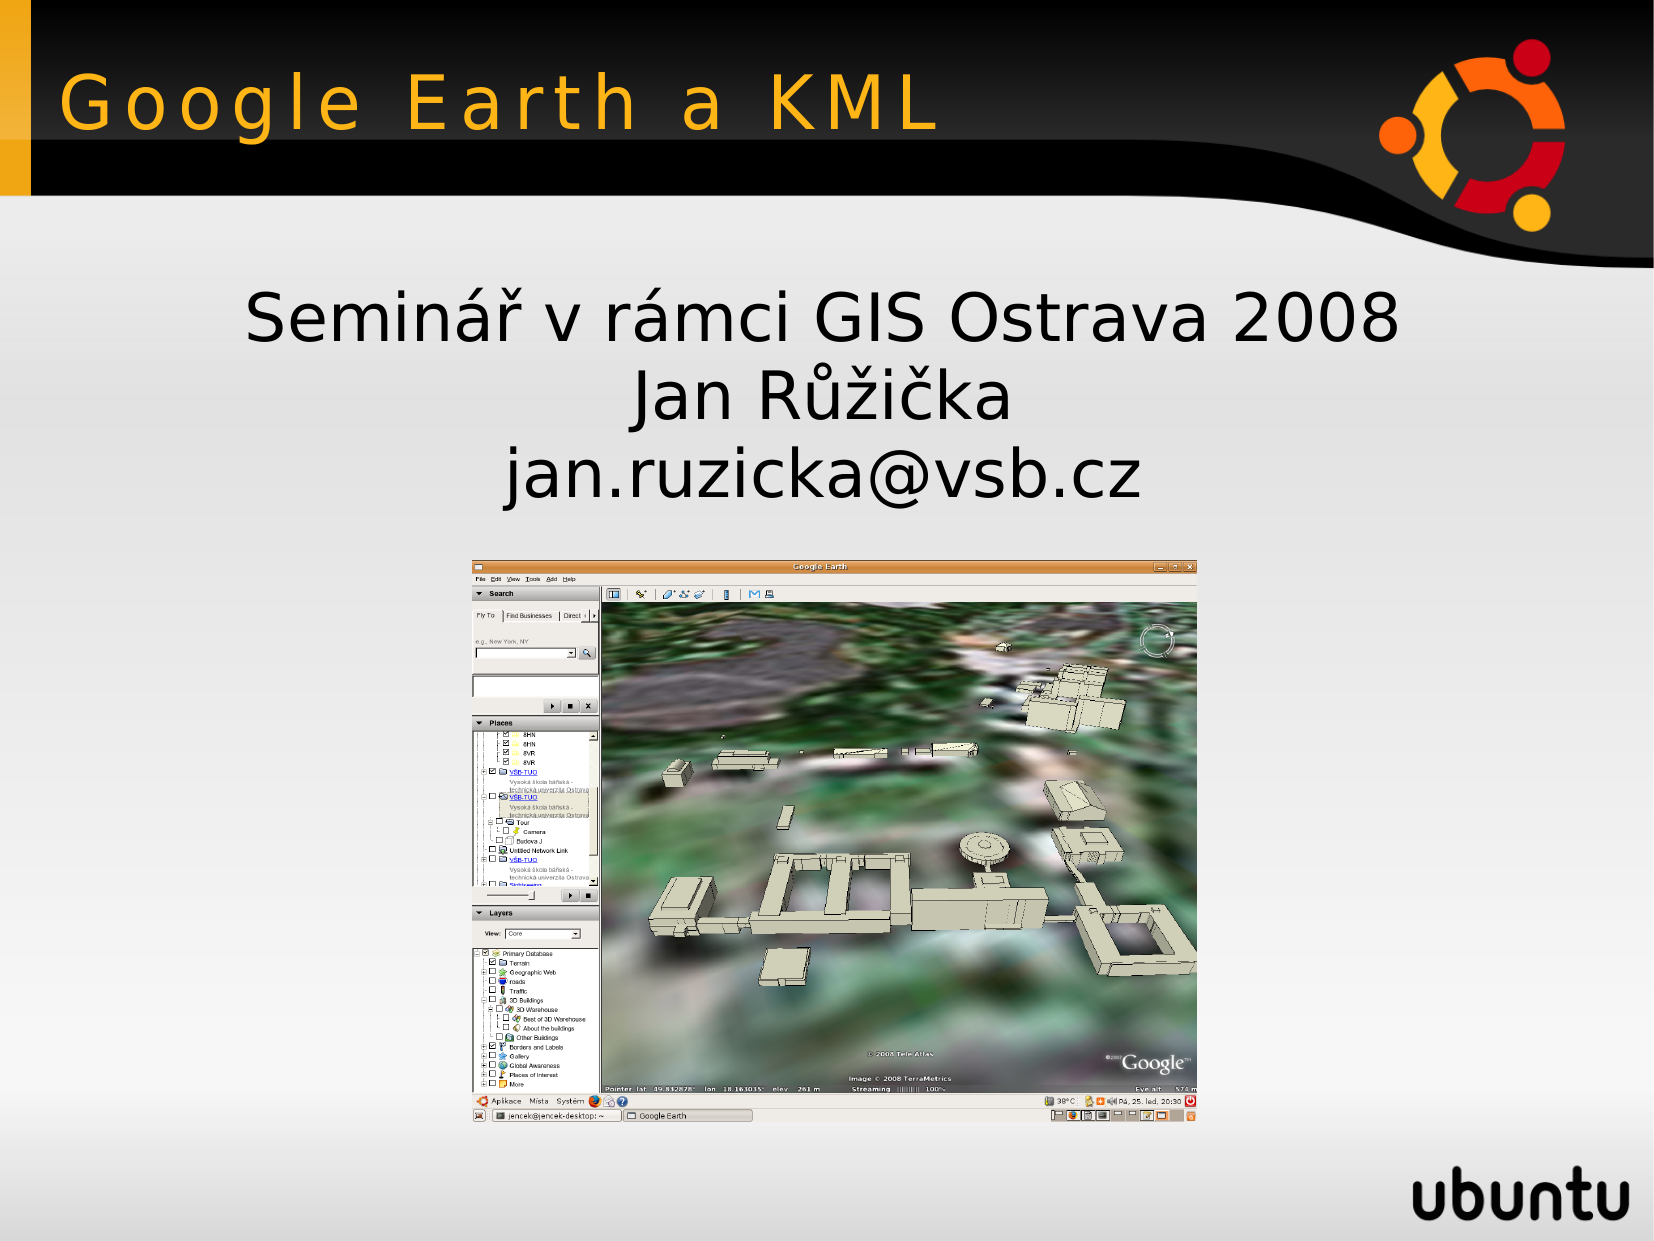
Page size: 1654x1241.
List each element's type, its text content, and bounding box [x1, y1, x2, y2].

title Google Earth a KML [59, 29, 1270, 178]
picture [0, 0, 1654, 1241]
subtitle Seminář v rámci GIS Ostrava 2008 Jan Růžička jan.ruzicka@vsb.cz [82, 279, 1565, 513]
